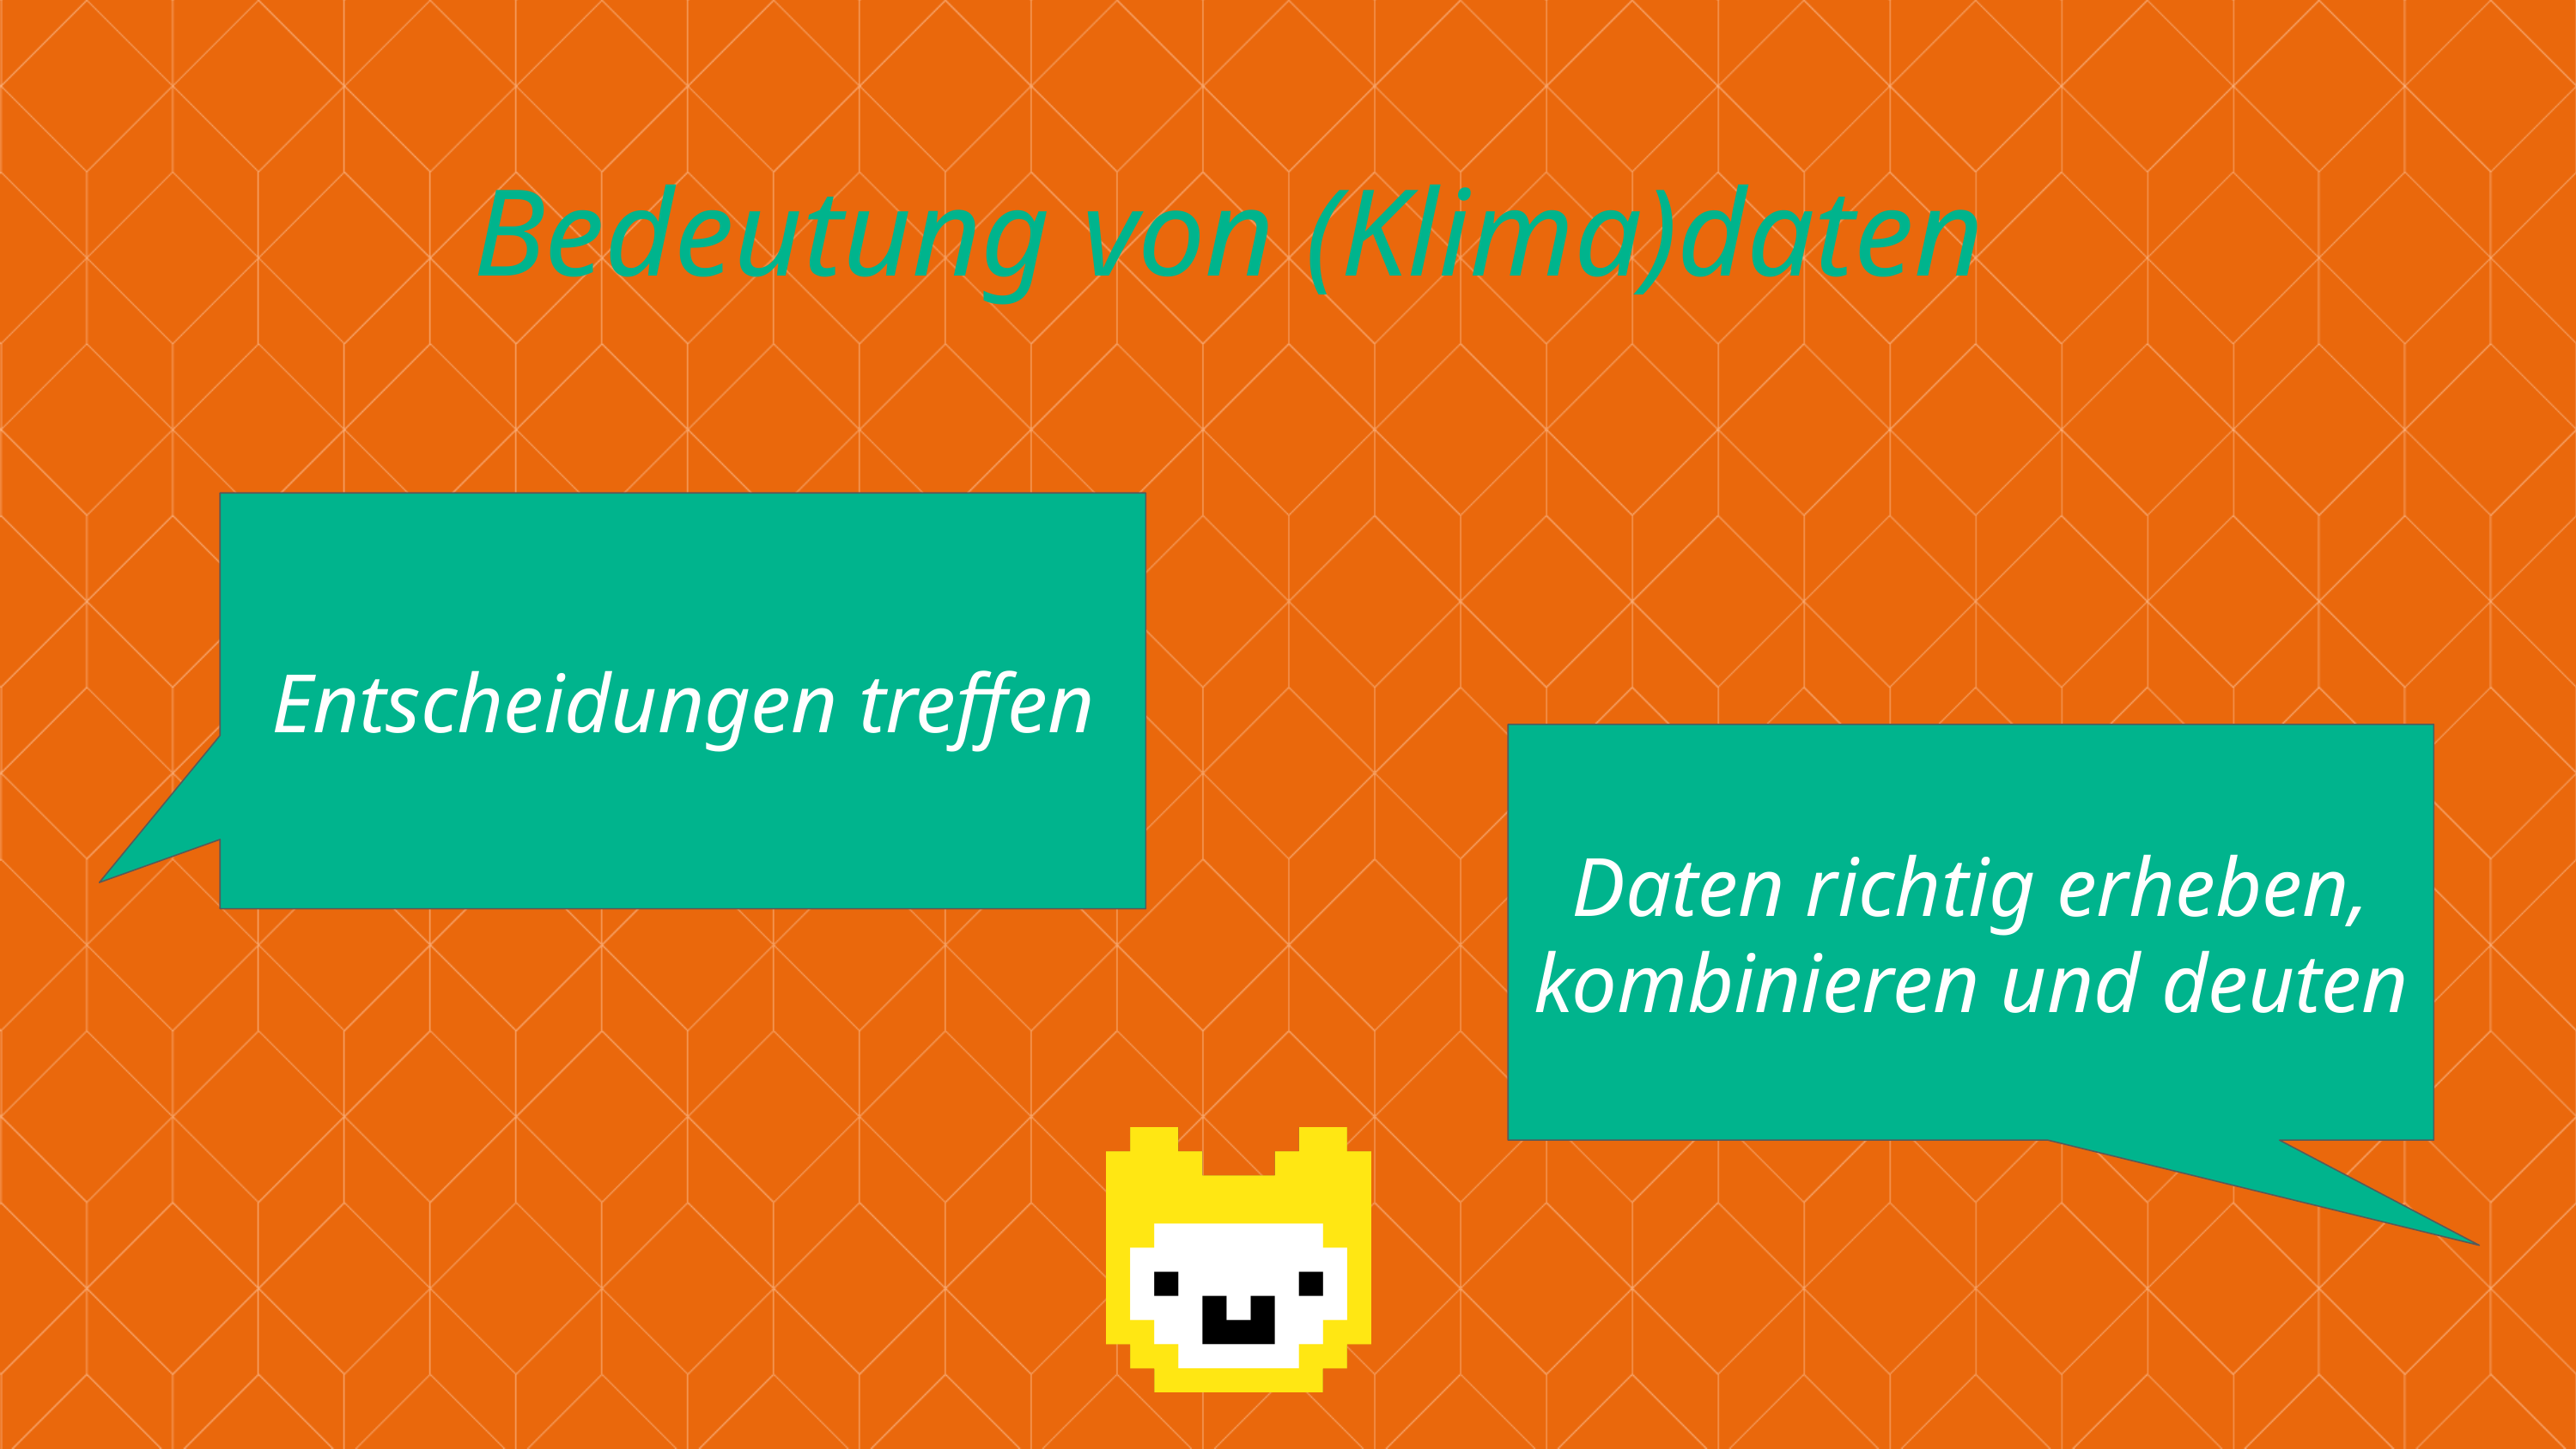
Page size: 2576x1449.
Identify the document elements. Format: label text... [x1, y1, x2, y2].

text_box Entscheidungen treffen [99, 493, 1146, 909]
text_box Daten richtig erheben, kombinieren und deuten [1508, 724, 2480, 1246]
text_box Bedeutung von (Klima)daten [460, 88, 2002, 328]
picture [0, 0, 2576, 1449]
